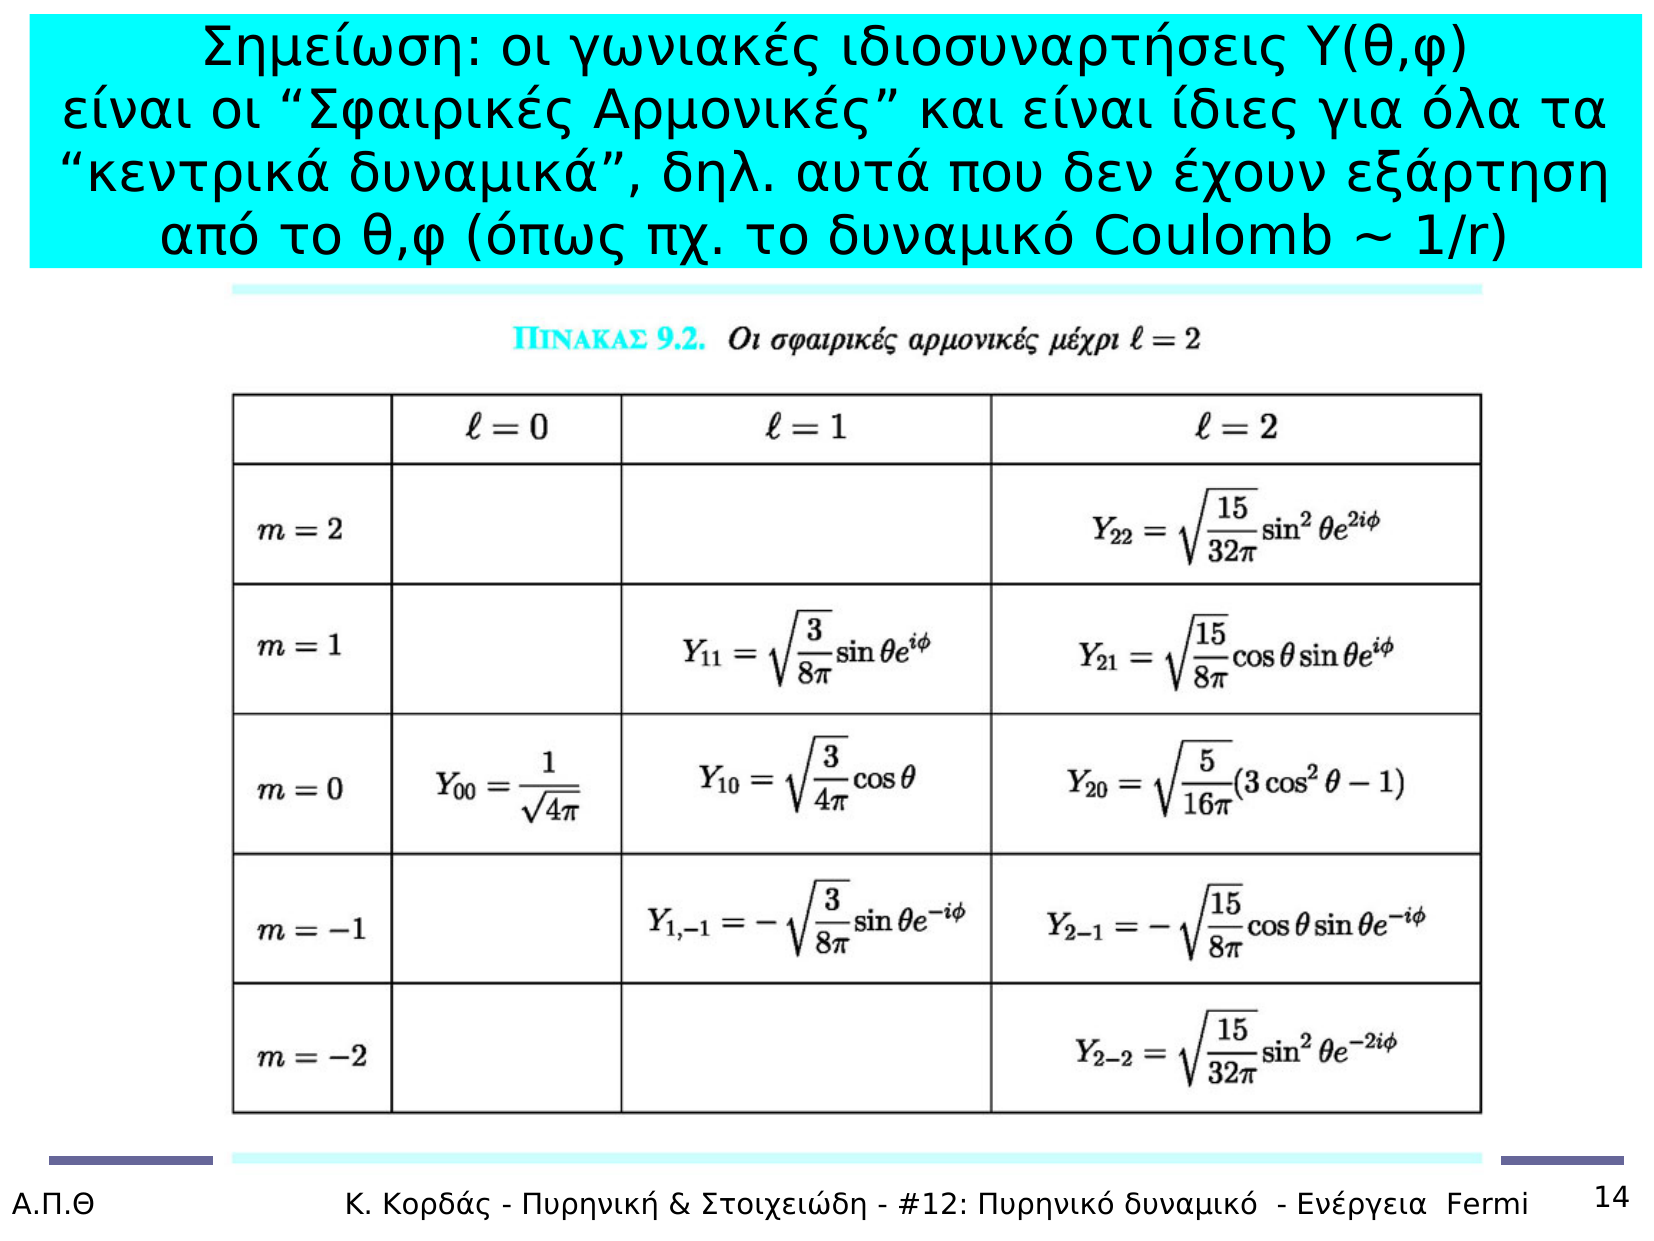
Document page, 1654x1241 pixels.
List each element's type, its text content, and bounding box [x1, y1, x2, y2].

title Σημείωση: οι γωνιακές ιδιοσυναρτήσεις Υ(θ,φ) είναι οι “Σφαιρικές Αρμονικές” και είναι ίδιες για όλα τα “κεντρικά δυναμικά”, δηλ. αυτά που δεν έχουν εξάρτηση από το θ,φ (όπως πχ. το δυναμικό Coulomb ~ 1/r) [29, 14, 1643, 269]
picture [213, 271, 1501, 1175]
